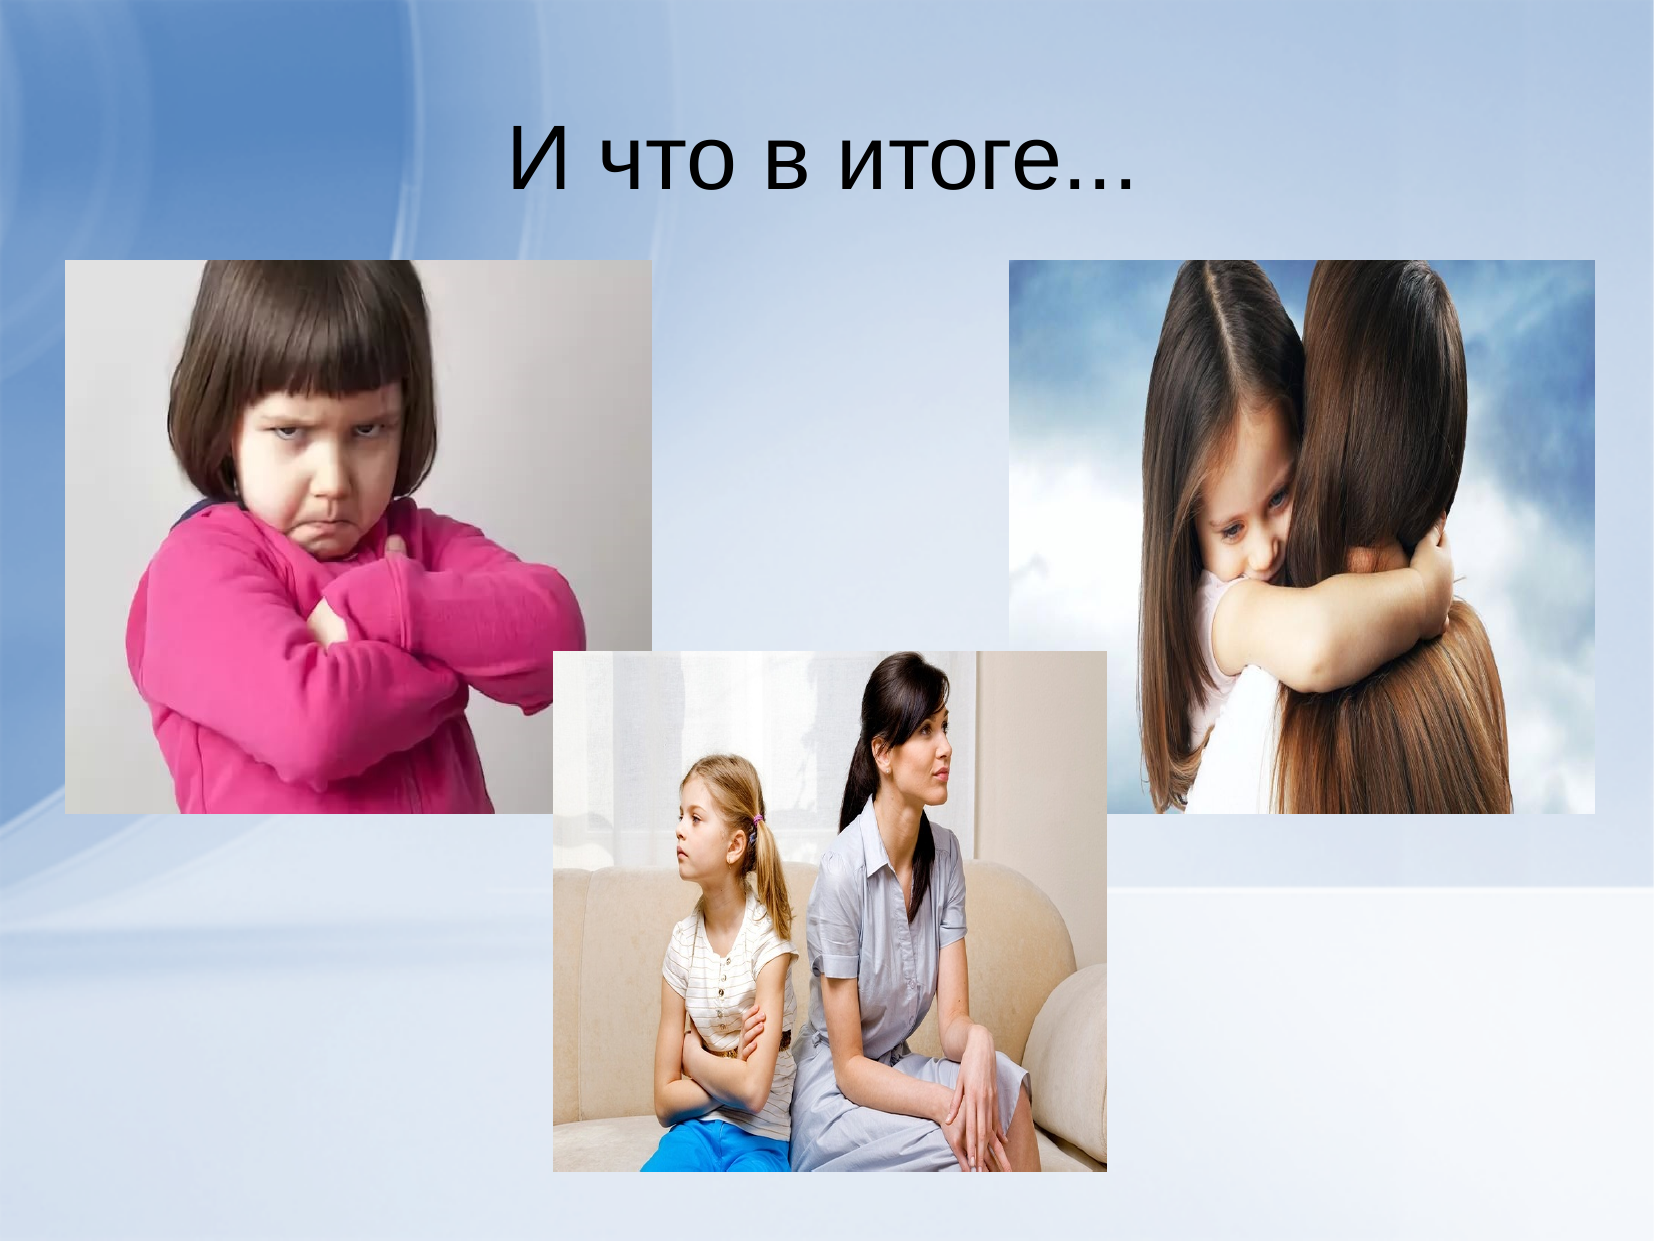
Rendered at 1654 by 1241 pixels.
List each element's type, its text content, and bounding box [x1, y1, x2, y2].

title И что в итоге... [82, 14, 1564, 292]
picture [0, 0, 1654, 1241]
